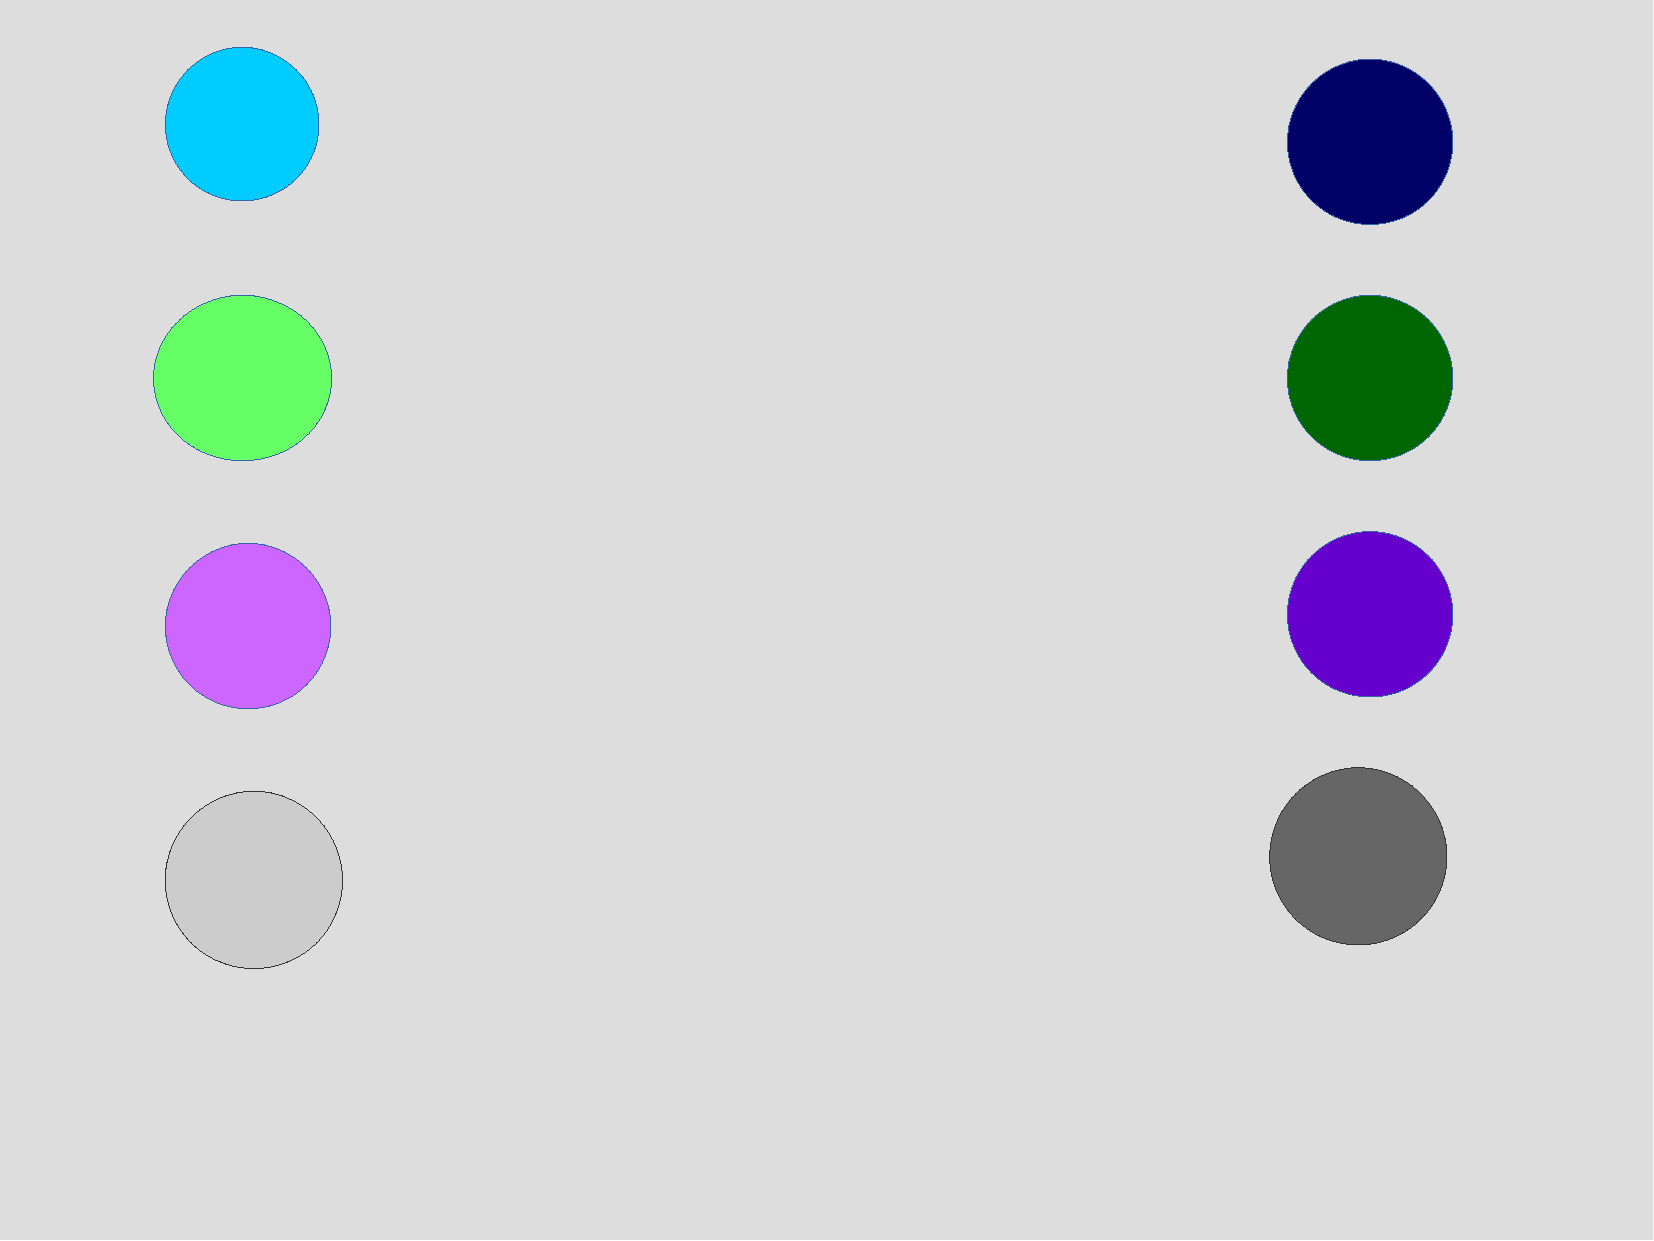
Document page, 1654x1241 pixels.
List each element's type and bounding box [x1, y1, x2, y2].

text_box [1269, 767, 1447, 945]
text_box [1287, 295, 1453, 461]
text_box [165, 47, 319, 201]
text_box [165, 791, 343, 969]
text_box [165, 543, 331, 709]
text_box [1287, 531, 1453, 697]
text_box [153, 295, 332, 461]
text_box [1287, 59, 1453, 225]
